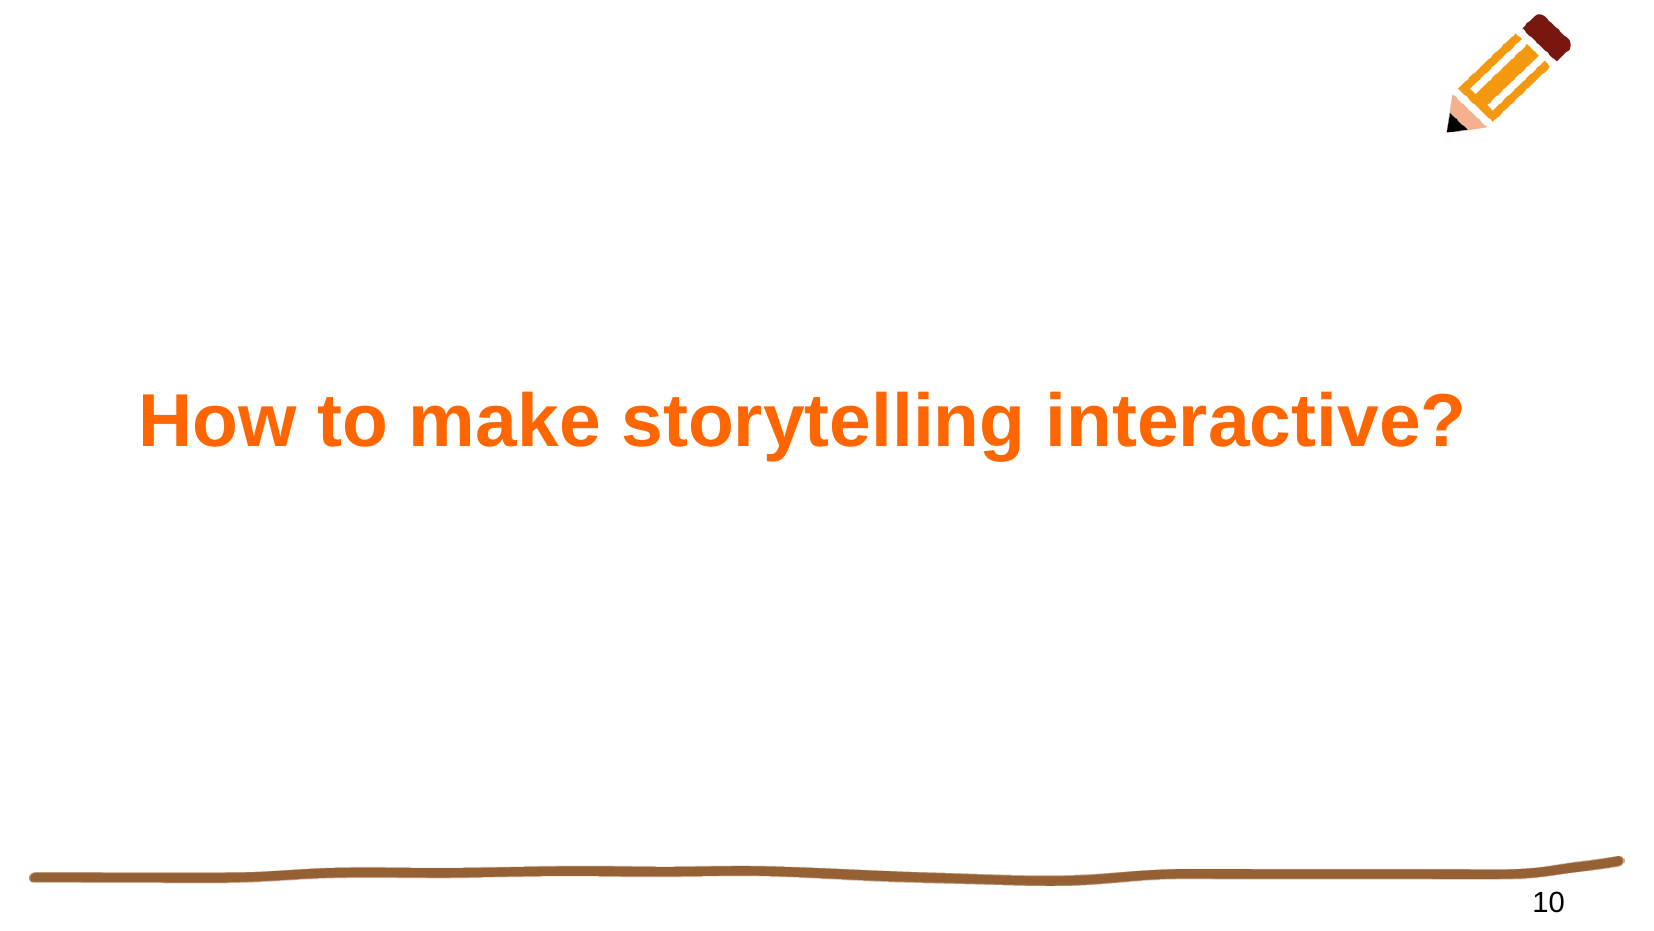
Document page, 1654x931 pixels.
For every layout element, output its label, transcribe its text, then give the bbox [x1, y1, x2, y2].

title How to make storytelling interactive? [124, 369, 1483, 473]
picture [29, 856, 1625, 886]
picture [1446, 14, 1571, 133]
